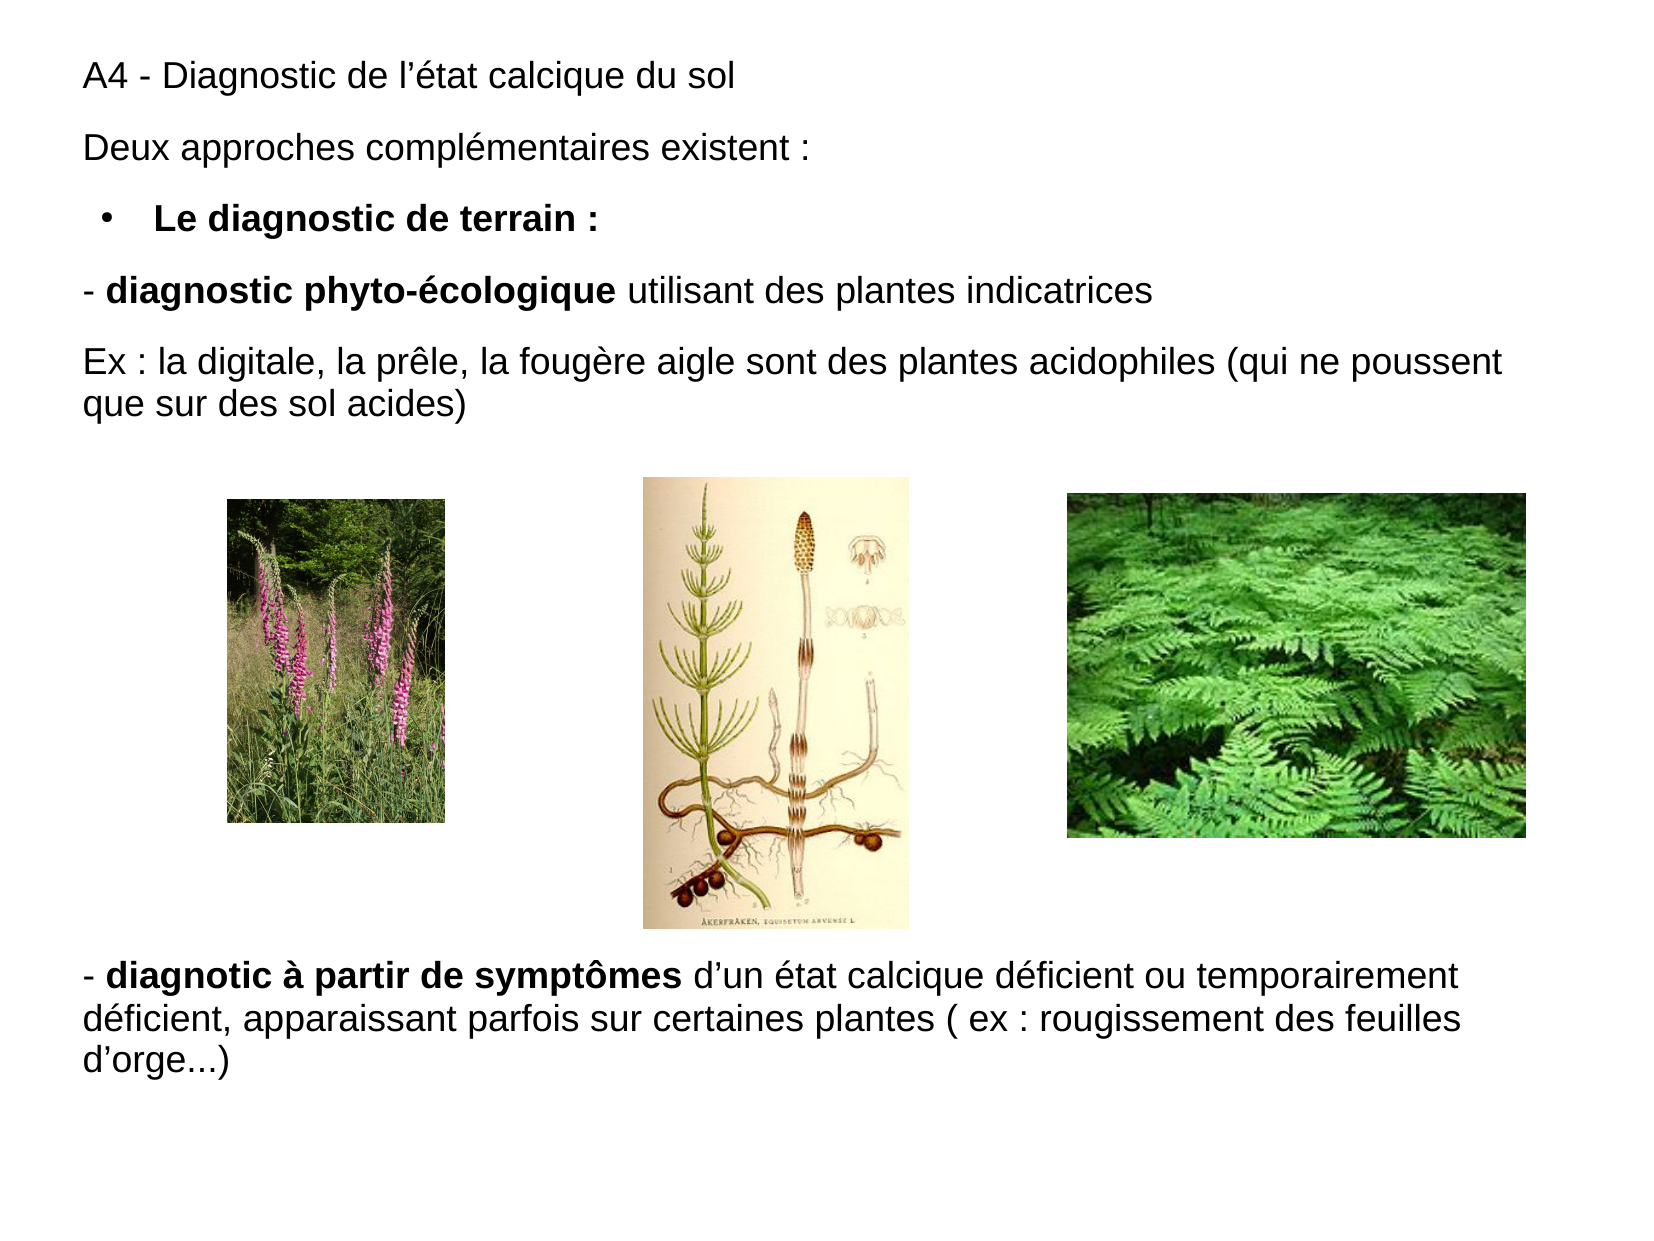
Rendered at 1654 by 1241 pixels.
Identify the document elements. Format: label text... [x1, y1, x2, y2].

picture [643, 477, 909, 929]
picture [227, 499, 445, 823]
list A4 - Diagnostic de l’état calcique du sol Deux approches complémentaires existent : Le diagnostic de terrain : - diagnostic phyto-écologique utilisant des plantes indicatrices Ex : la digitale, la prêle, la fougère aigle sont des plantes acidophiles (qui ne poussent que sur des sol acides) - diagnotic à partir de symptômes d’un état calcique déficient ou temporairement déficient, apparaissant parfois sur certaines plantes ( ex : rougissement des feuilles d’orge...) [82, 54, 1538, 1177]
picture [1067, 493, 1526, 838]
